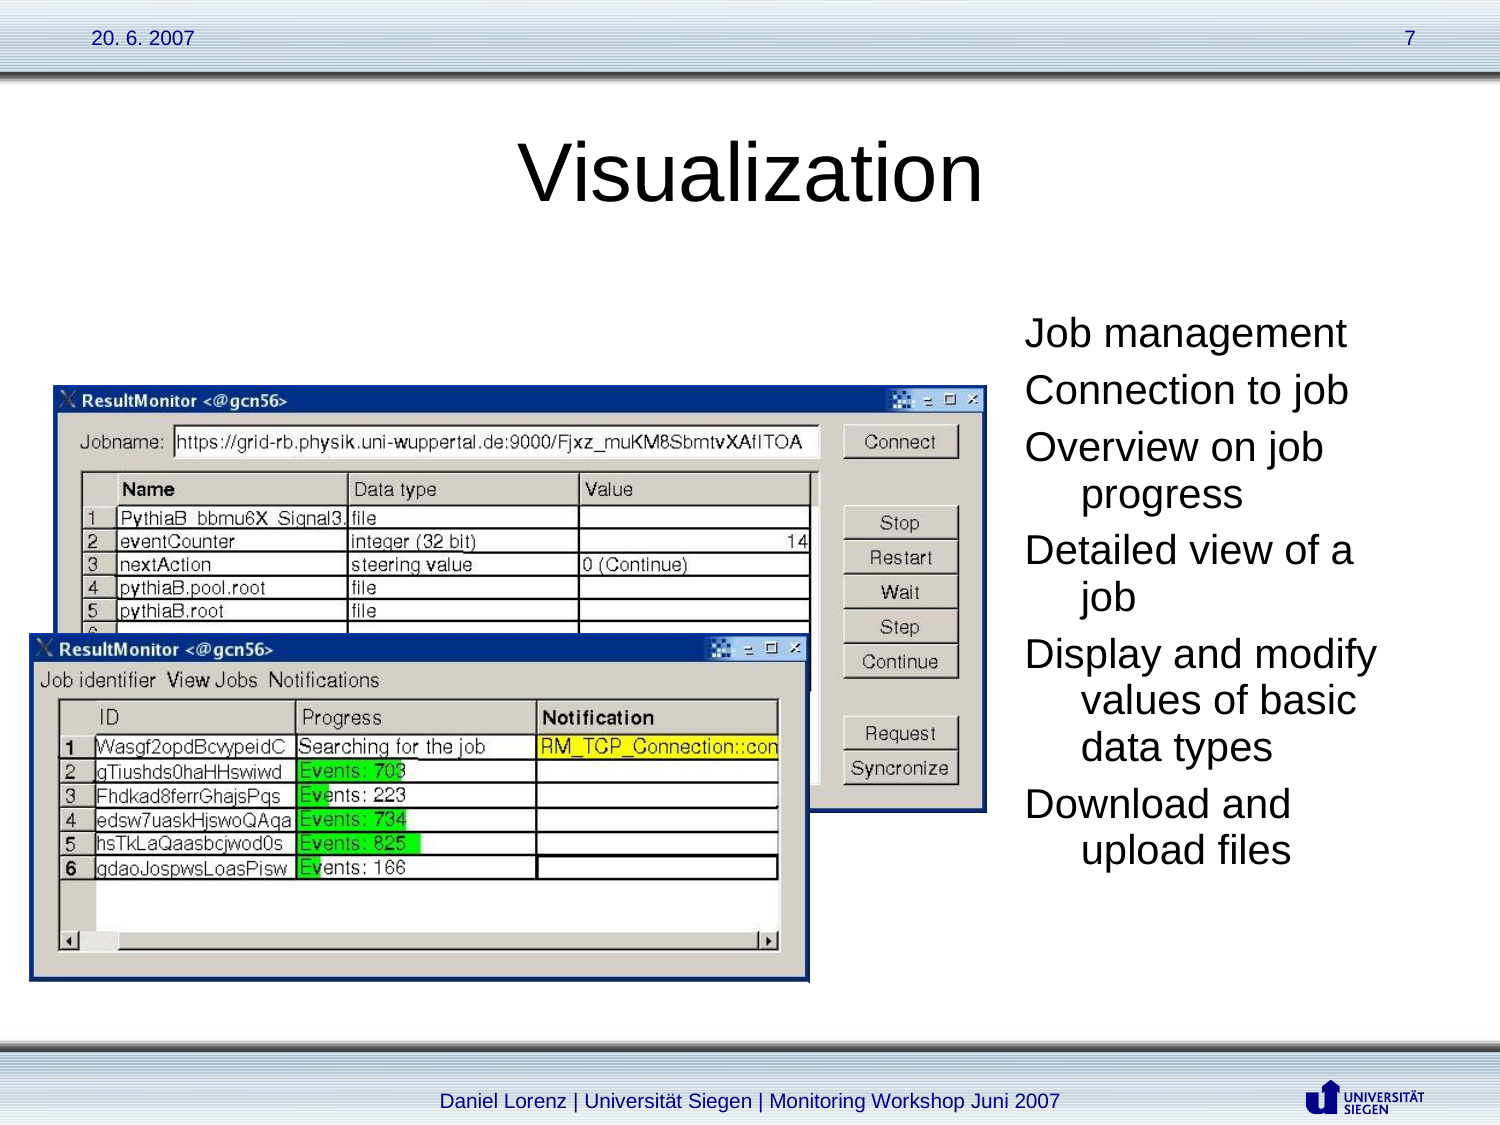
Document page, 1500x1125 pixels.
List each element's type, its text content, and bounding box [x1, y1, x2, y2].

picture [0, 0, 1500, 102]
picture [0, 1023, 1500, 1125]
title Visualization [76, 90, 1425, 256]
list Job management Connection to job Overview on job progress Detailed view of a job Display and modify values of basic data types Download and upload files [1009, 302, 1425, 1005]
picture [29, 385, 987, 983]
